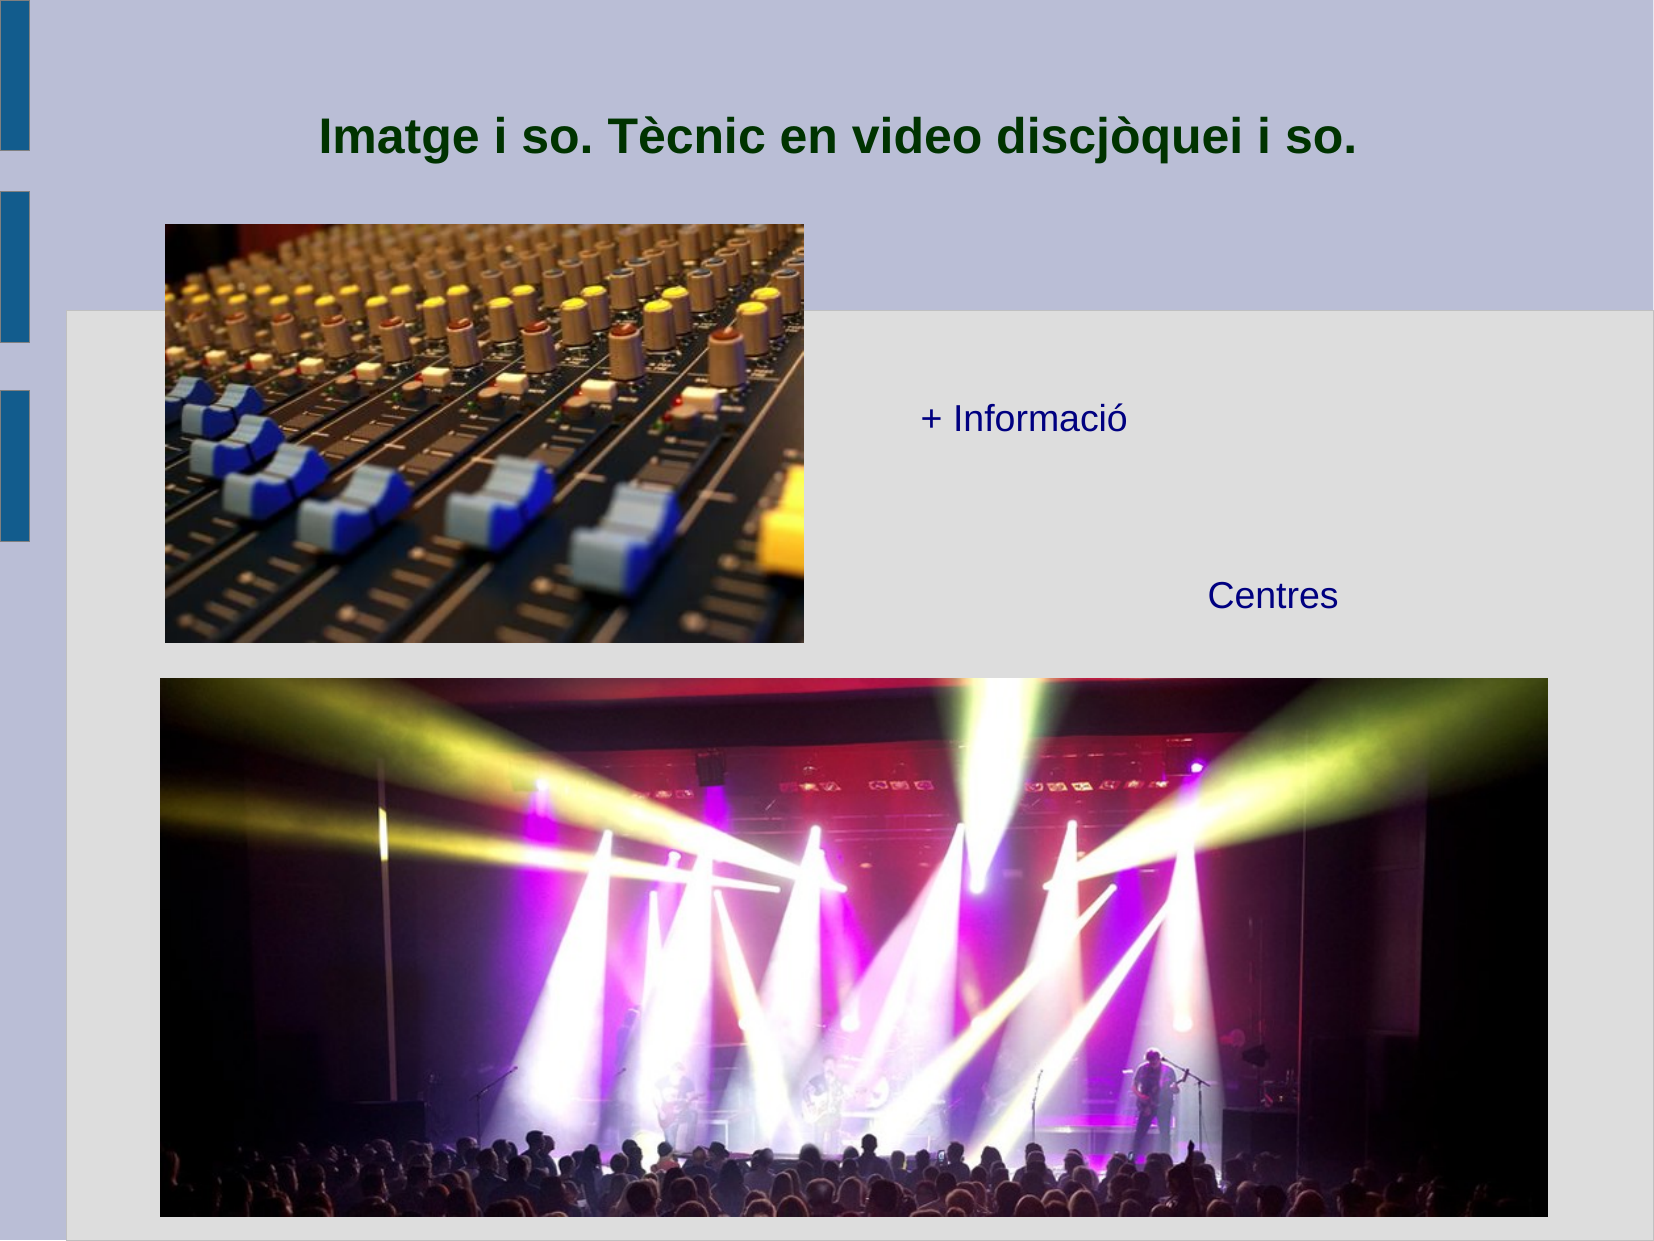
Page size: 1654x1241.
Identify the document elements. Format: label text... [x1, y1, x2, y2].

picture [165, 224, 804, 643]
picture [160, 678, 1548, 1217]
text_box + Informació [905, 389, 1170, 460]
text_box Centres [1192, 566, 1382, 637]
title Imatge i so. Tècnic en video discjòquei i so. [129, 94, 1548, 178]
